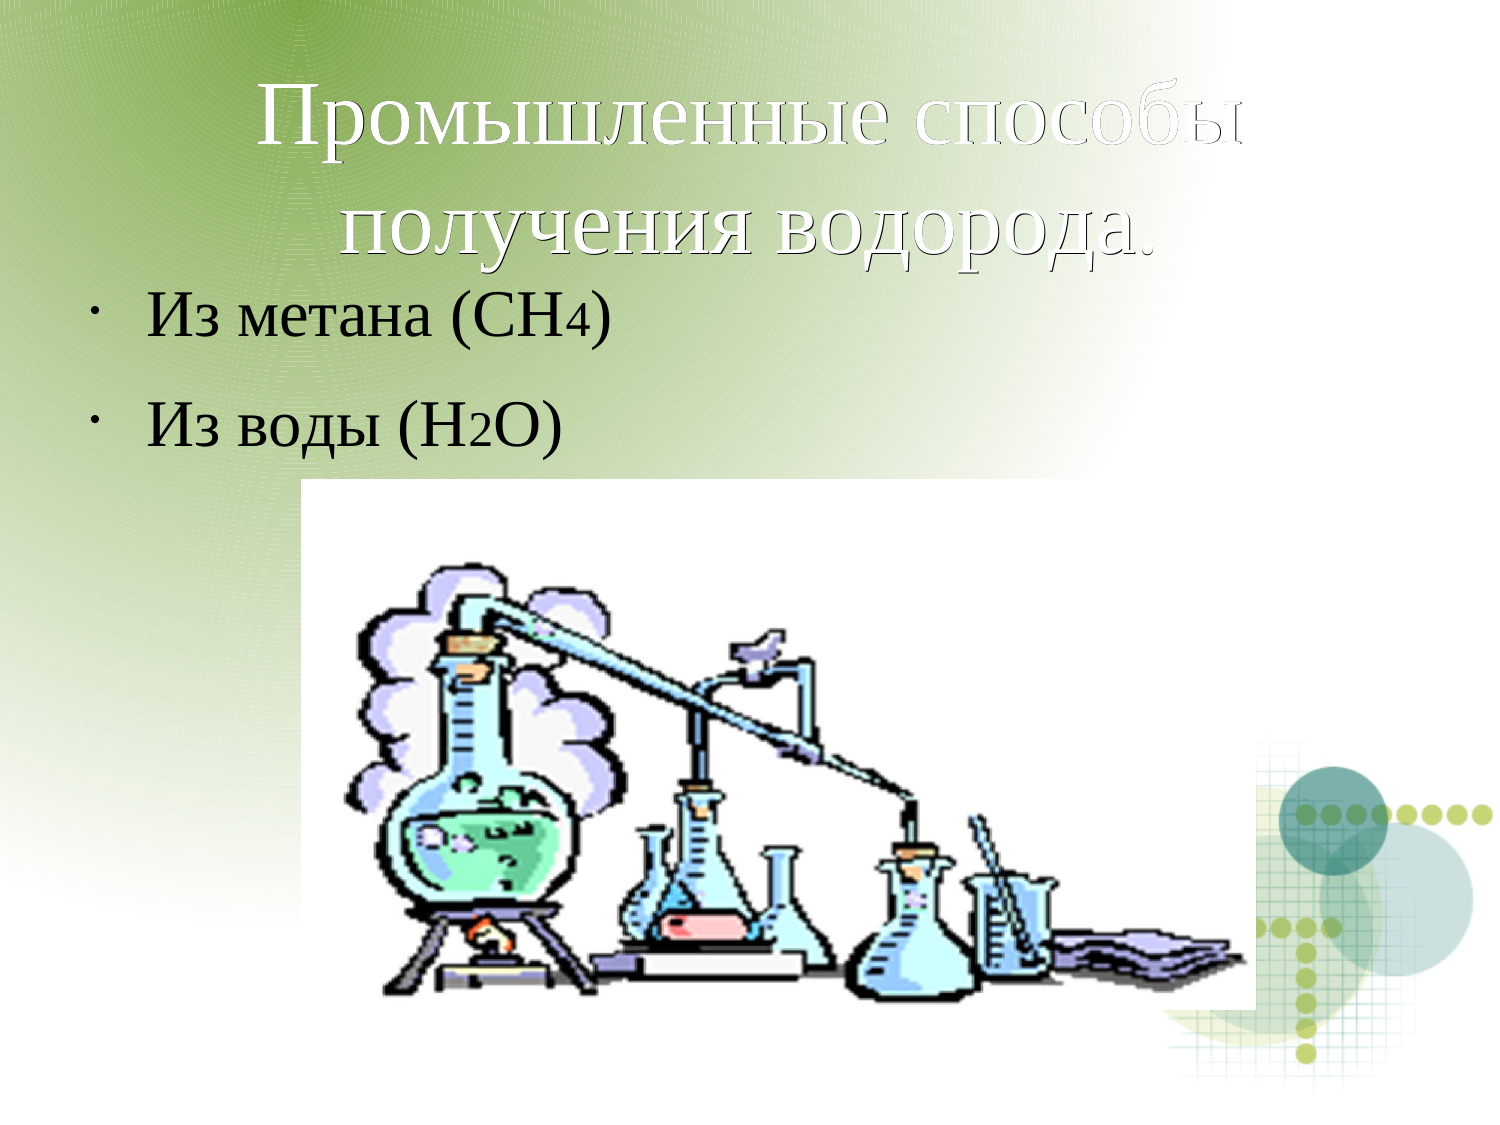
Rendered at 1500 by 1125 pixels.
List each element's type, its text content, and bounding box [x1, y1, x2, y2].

title Промышленные способы получения водорода. [75, 45, 1425, 233]
picture [301, 479, 1500, 1098]
list Из метана (СН4) Из воды (Н2О) [75, 262, 1425, 1005]
